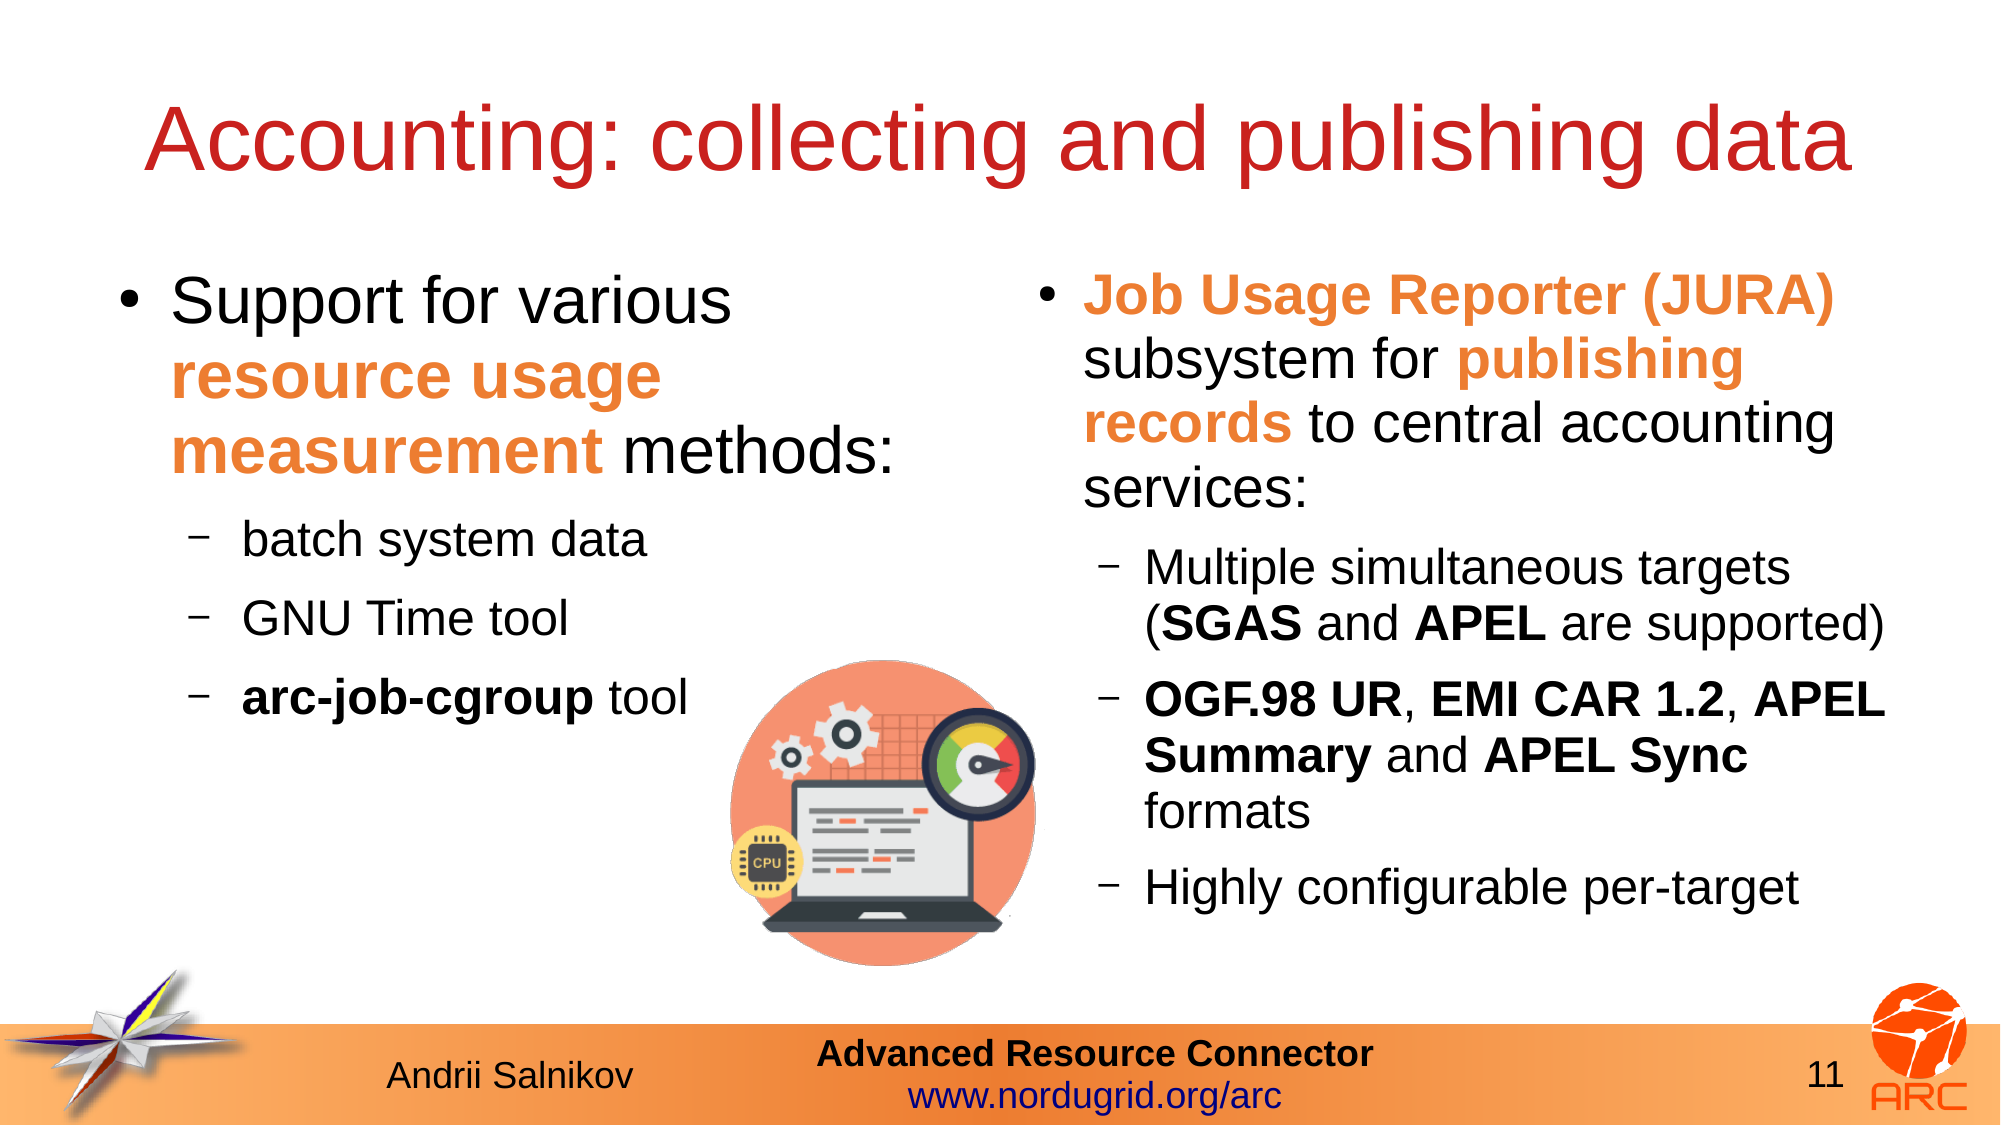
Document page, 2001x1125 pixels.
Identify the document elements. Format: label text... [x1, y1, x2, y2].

list Support for various resource usage measurement methods: batch system data GNU Time tool arc-job-cgroup tool [99, 263, 979, 916]
picture [0, 961, 258, 1125]
list Job Usage Reporter (JURA) subsystem for publishing records to central accounting services: Multiple simultaneous targets (SGAS and APEL are supported) OGF.98 UR, EMI CAR 1.2, APEL Summary and APEL Sync formats Highly configurable per-target [1022, 263, 1901, 916]
title Accounting: collecting and publishing data [99, 44, 1900, 233]
picture [1845, 912, 1990, 1125]
picture [705, 629, 1066, 988]
